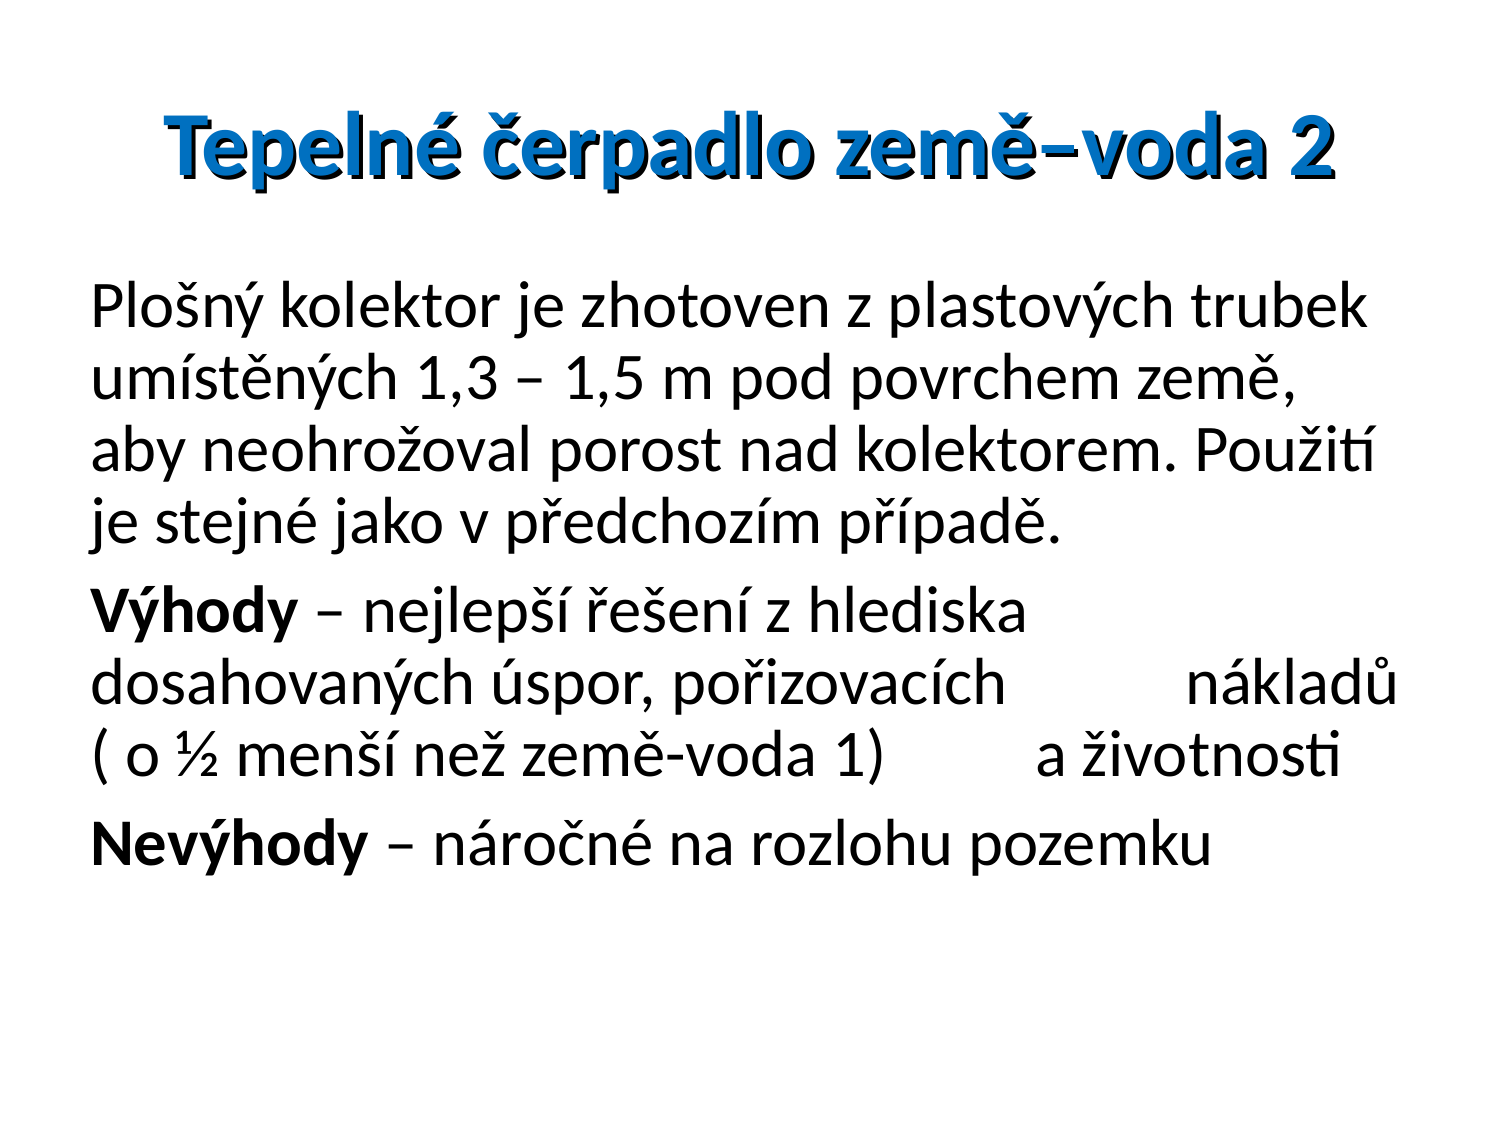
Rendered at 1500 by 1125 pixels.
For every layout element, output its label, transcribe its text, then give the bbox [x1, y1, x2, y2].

title Tepelné čerpadlo země–voda 2 [75, 45, 1426, 233]
list Plošný kolektor je zhotoven z plastových trubek umístěných 1,3 – 1,5 m pod povrchem země, aby neohrožoval porost nad kolektorem. Použití je stejné jako v předchozím případě. Výhody – nejlepší řešení z hlediska dosahovaných úspor, pořizovacích nákladů ( o ½ menší než země-voda 1) a životnosti Nevýhody – náročné na rozlohu pozemku [75, 262, 1426, 1005]
